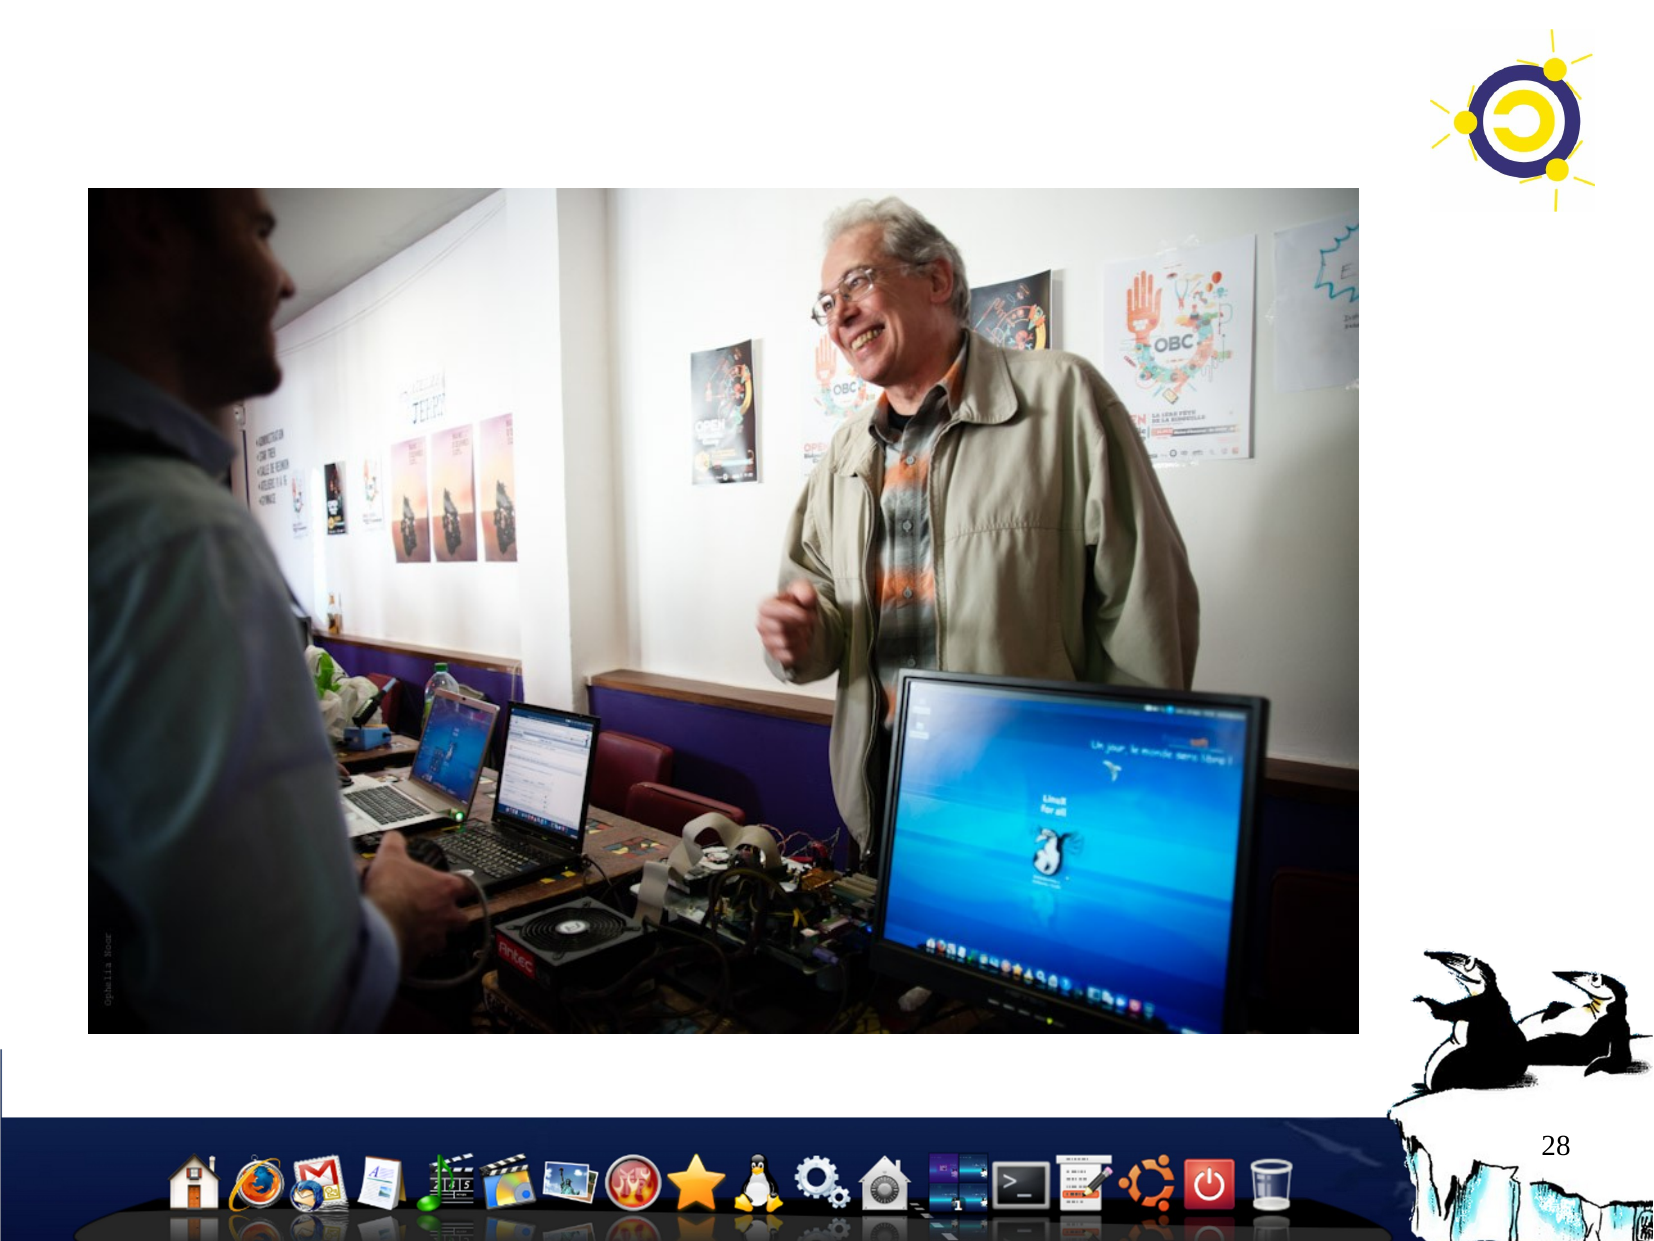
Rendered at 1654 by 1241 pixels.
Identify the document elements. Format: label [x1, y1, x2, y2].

title [82, 49, 1571, 257]
list [82, 290, 1571, 1109]
picture [0, 29, 1653, 1241]
